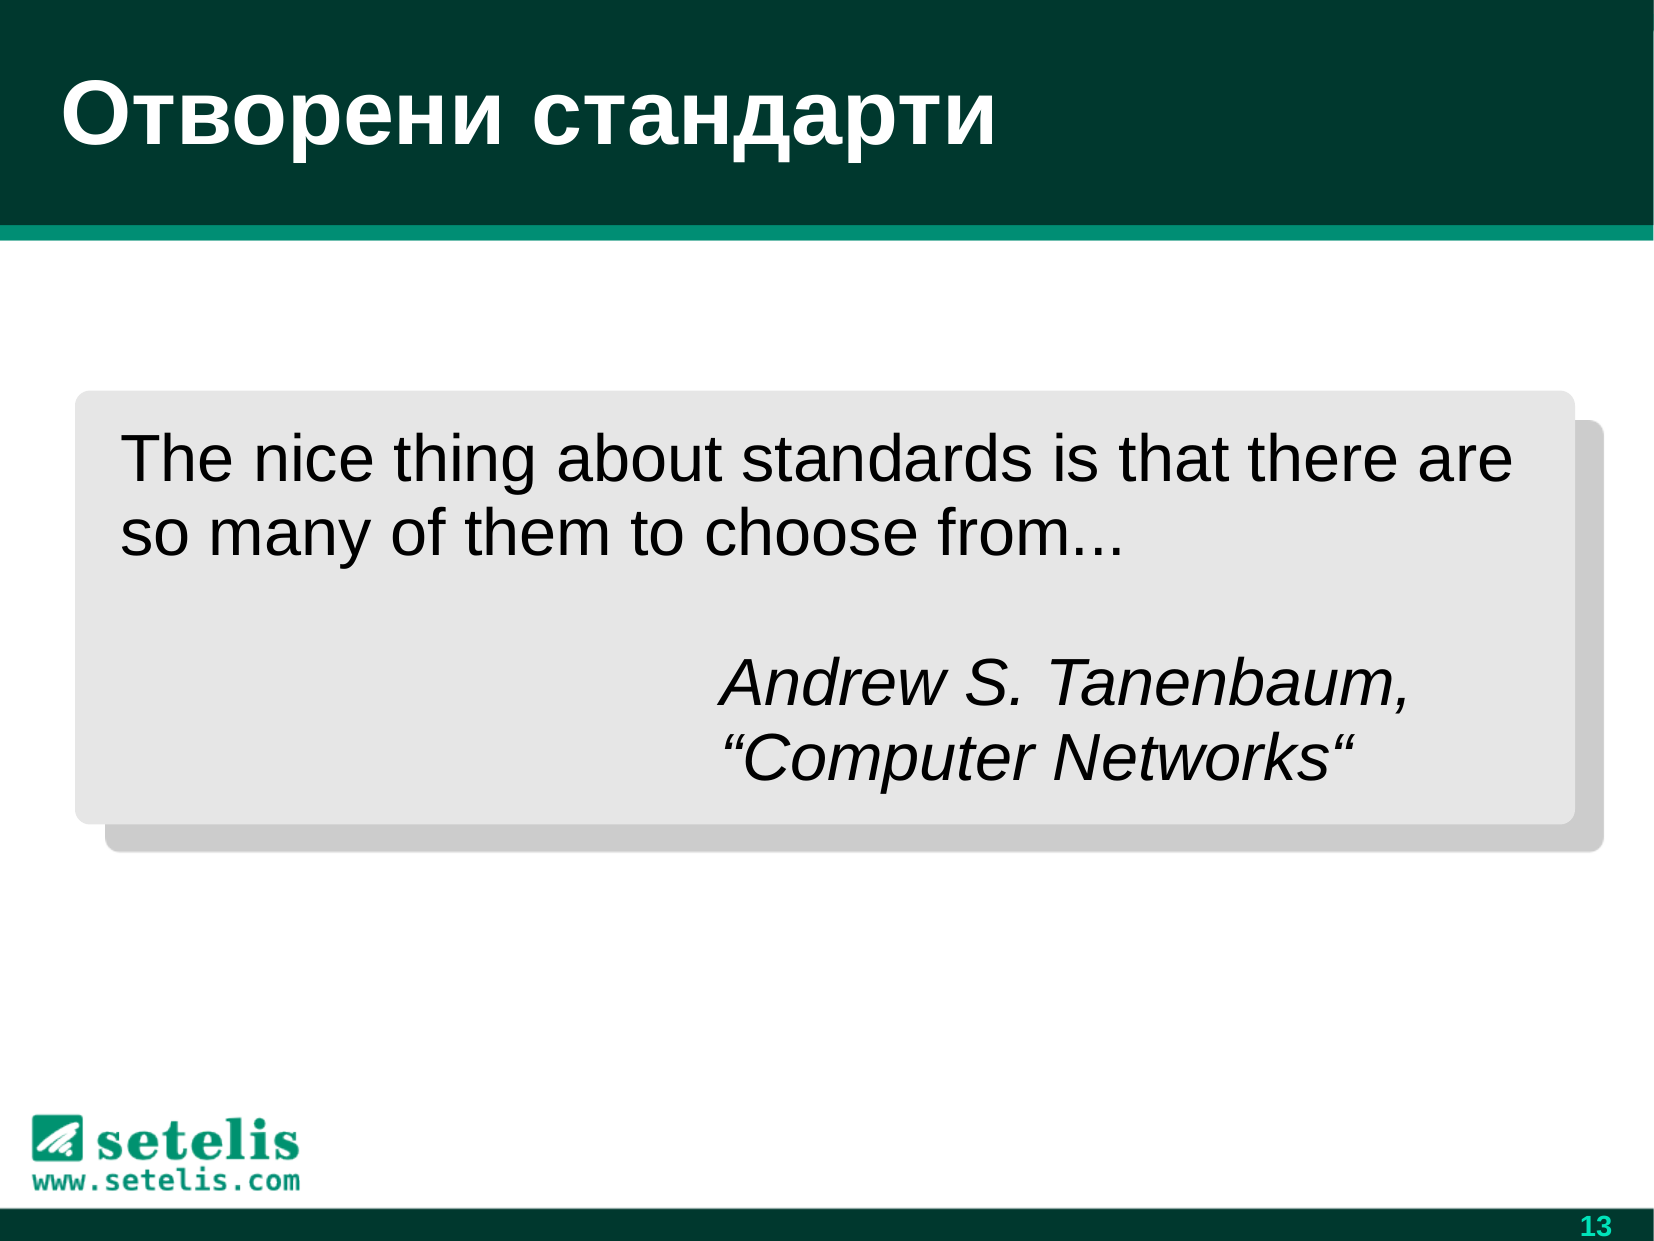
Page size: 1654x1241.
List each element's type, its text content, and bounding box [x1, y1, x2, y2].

title Отворени стандарти [0, 0, 1654, 226]
text_box The nice thing about standards is that there are so many of them to choose from... Andrew S. Tanenbaum, “Computer Networks“ [75, 390, 1576, 825]
picture [0, 241, 1654, 1241]
